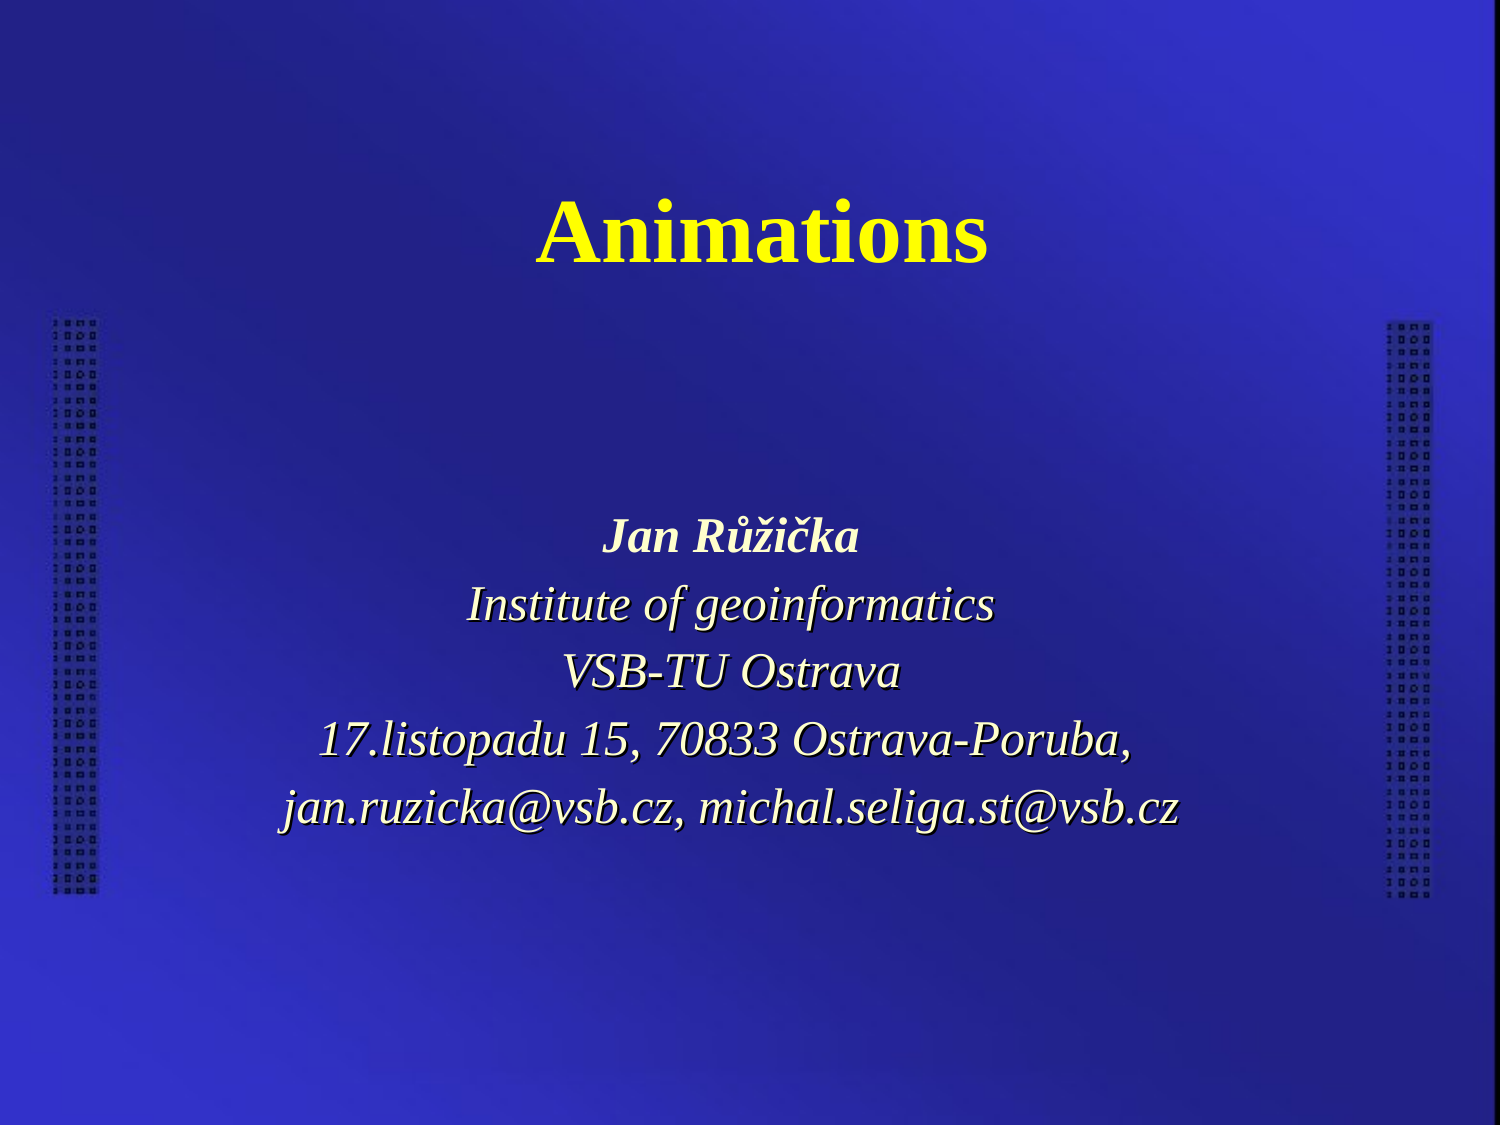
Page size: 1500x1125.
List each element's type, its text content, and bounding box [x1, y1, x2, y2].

subtitle Jan Růžička Institute of geoinformatics VSB-TU Ostrava 17.listopadu 15, 70833 Ostrava-Poruba, jan.ruzicka@vsb.cz, michal.seliga.st@vsb.cz [99, 500, 1363, 938]
picture [0, 0, 1500, 1125]
title Animations [125, 137, 1401, 325]
